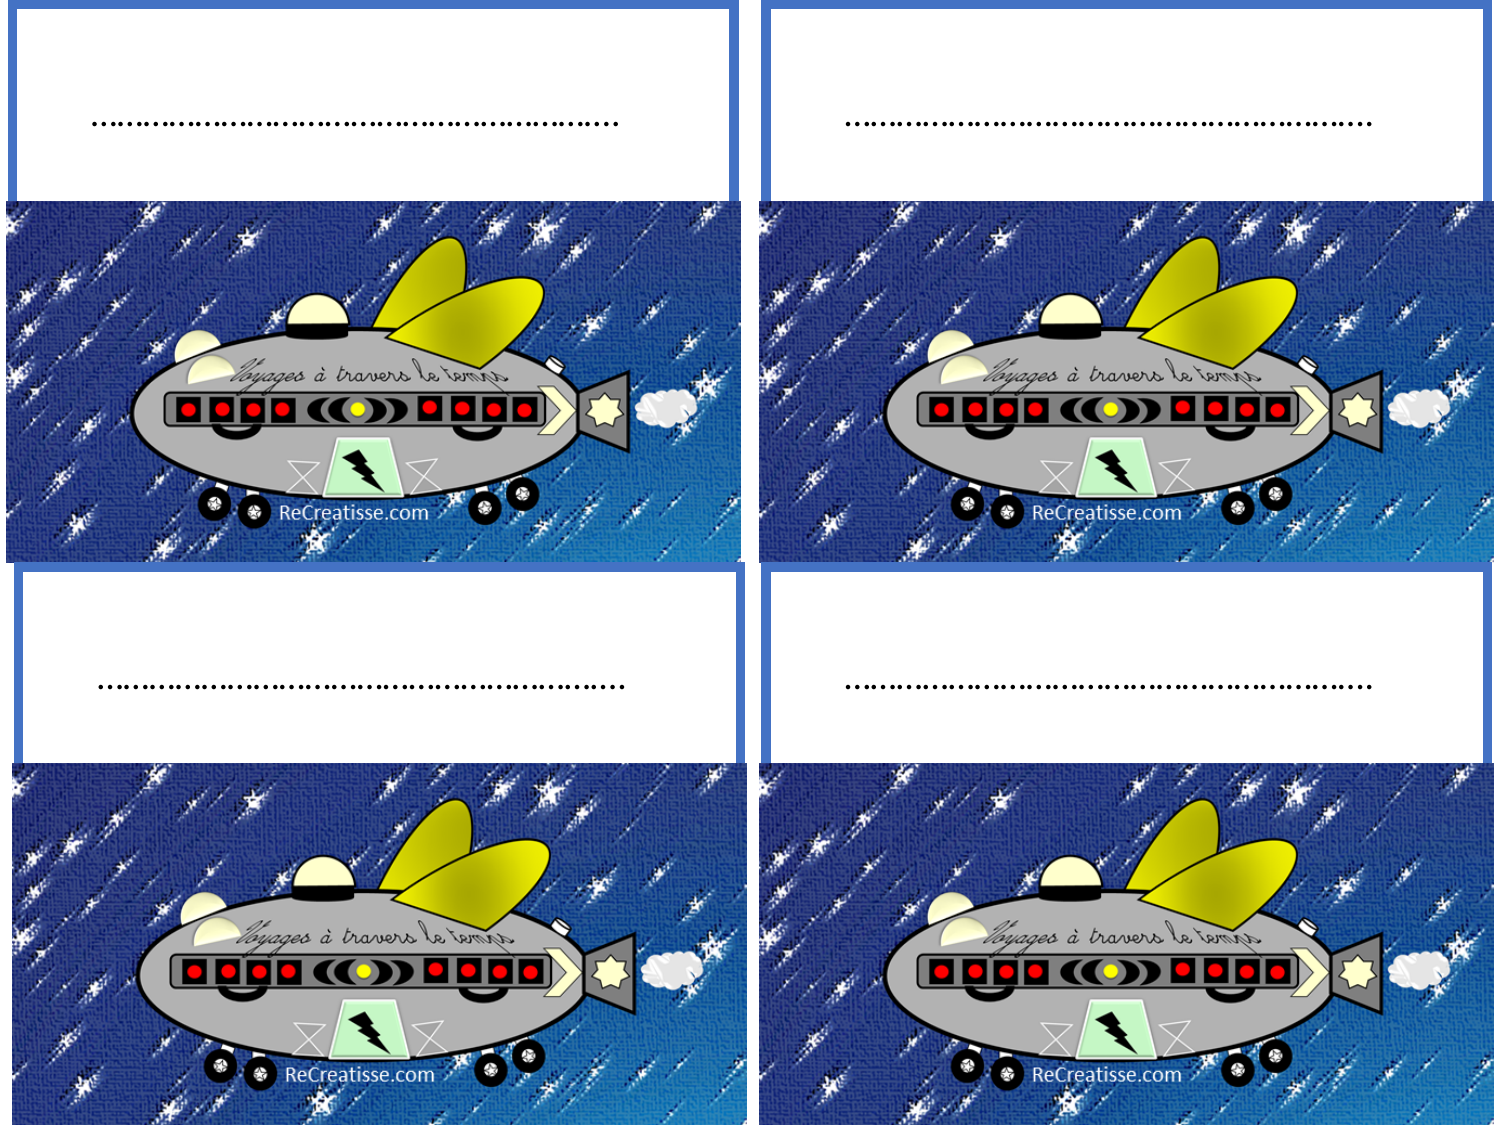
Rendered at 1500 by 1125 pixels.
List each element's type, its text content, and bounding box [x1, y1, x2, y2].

text_box [12, 4, 734, 201]
text_box [19, 567, 740, 763]
text_box ……………………………………………………. ……………………………………………………. [82, 644, 642, 763]
picture [6, 201, 741, 563]
text_box [766, 567, 1487, 763]
text_box ……………………………………………………. ……………………………………………………. [76, 82, 636, 201]
picture [759, 201, 1494, 563]
text_box [766, 4, 1487, 201]
picture [12, 763, 747, 1125]
picture [759, 763, 1494, 1125]
text_box ……………………………………………………. ……………………………………………………. [830, 82, 1389, 201]
text_box ……………………………………………………. ……………………………………………………. [830, 644, 1389, 763]
